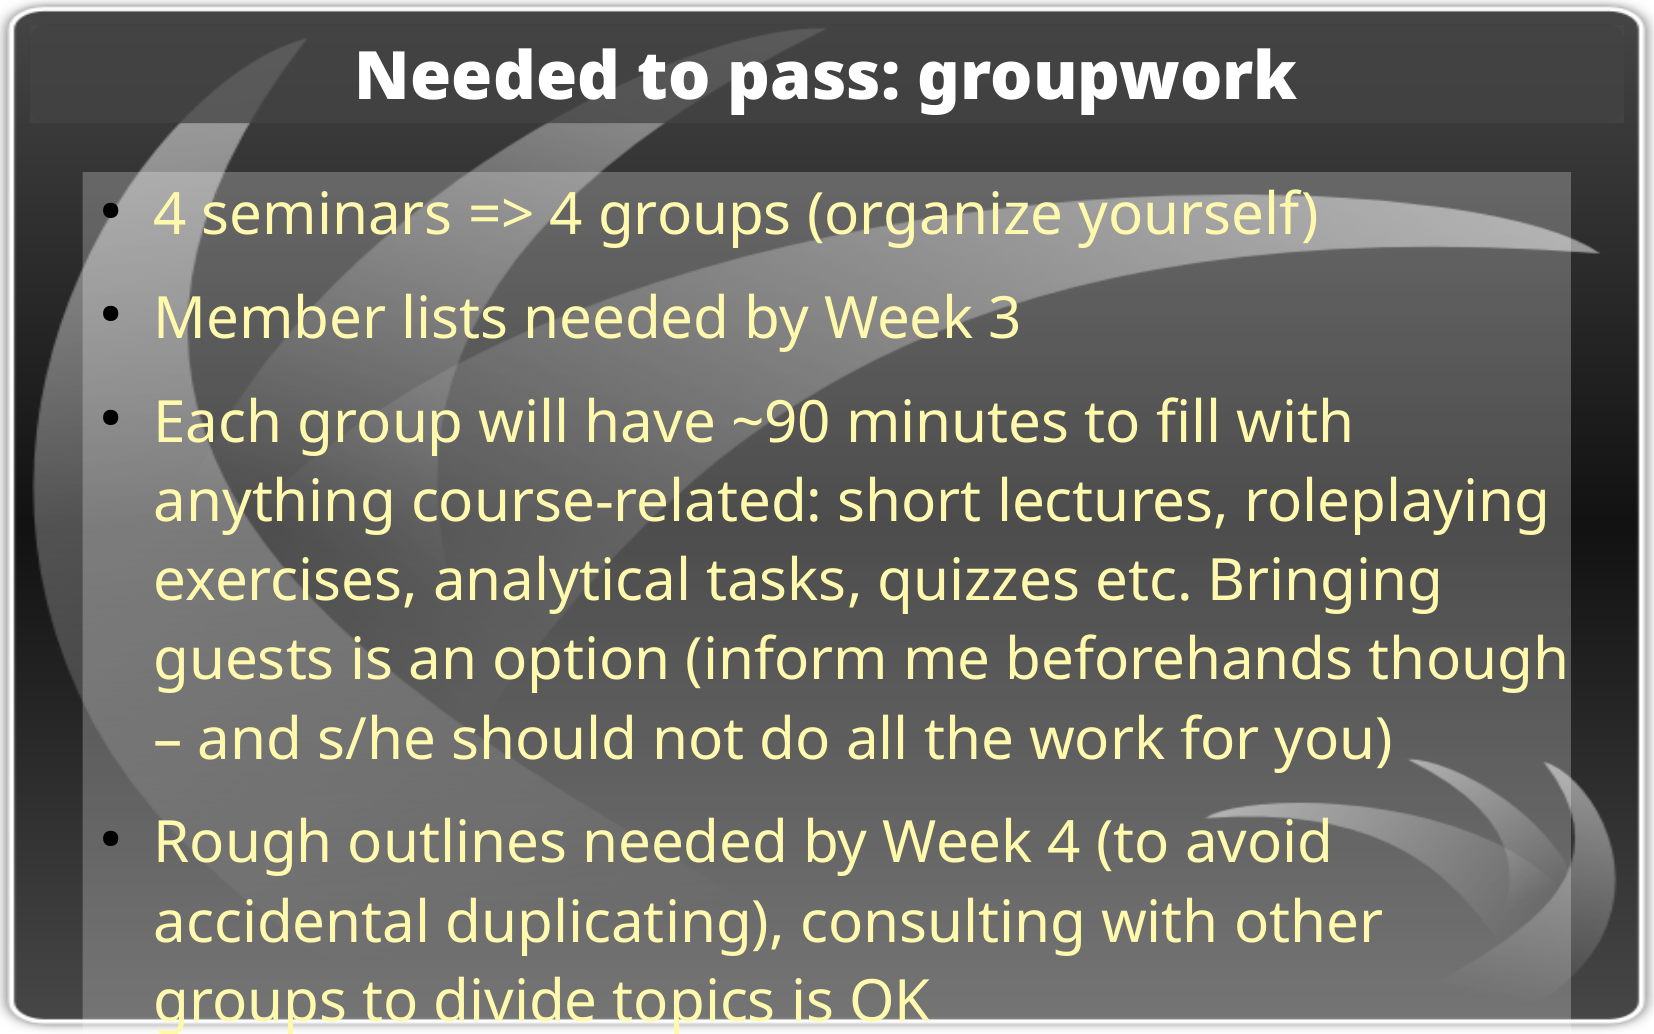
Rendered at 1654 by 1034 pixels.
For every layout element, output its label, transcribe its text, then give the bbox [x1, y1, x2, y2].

picture [0, 0, 1654, 1034]
title Needed to pass: groupwork [29, 24, 1625, 124]
list 4 seminars => 4 groups (organize yourself) Member lists needed by Week 3 Each group will have ~90 minutes to fill with anything course-related: short lectures, roleplaying exercises, analytical tasks, quizzes etc. Bringing guests is an option (inform me beforehands though – and s/he should not do all the work for you) Rough outlines needed by Week 4 (to avoid accidental duplicating), consulting with other groups to divide topics is OK [82, 172, 1571, 1034]
